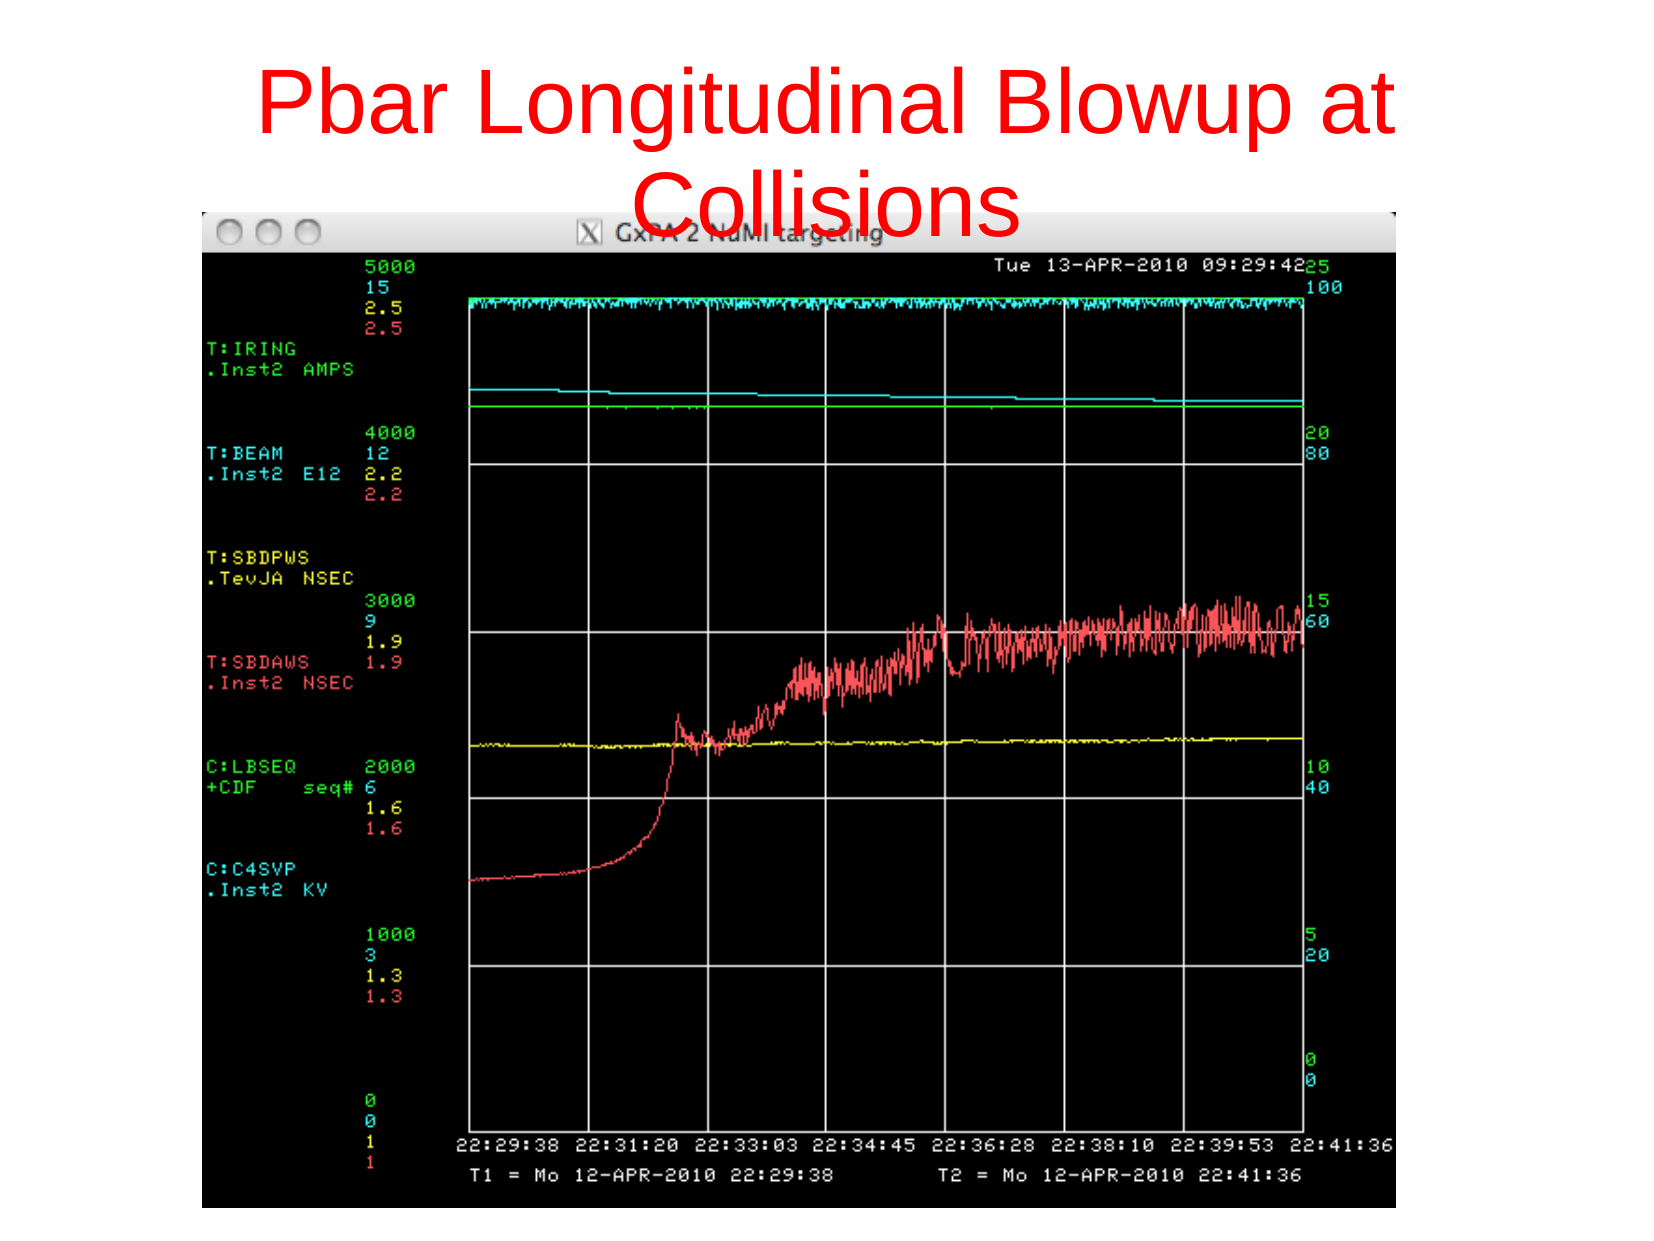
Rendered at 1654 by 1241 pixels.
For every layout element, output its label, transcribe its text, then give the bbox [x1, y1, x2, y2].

title Pbar Longitudinal Blowup at Collisions [82, 49, 1571, 257]
picture [202, 257, 1396, 1208]
